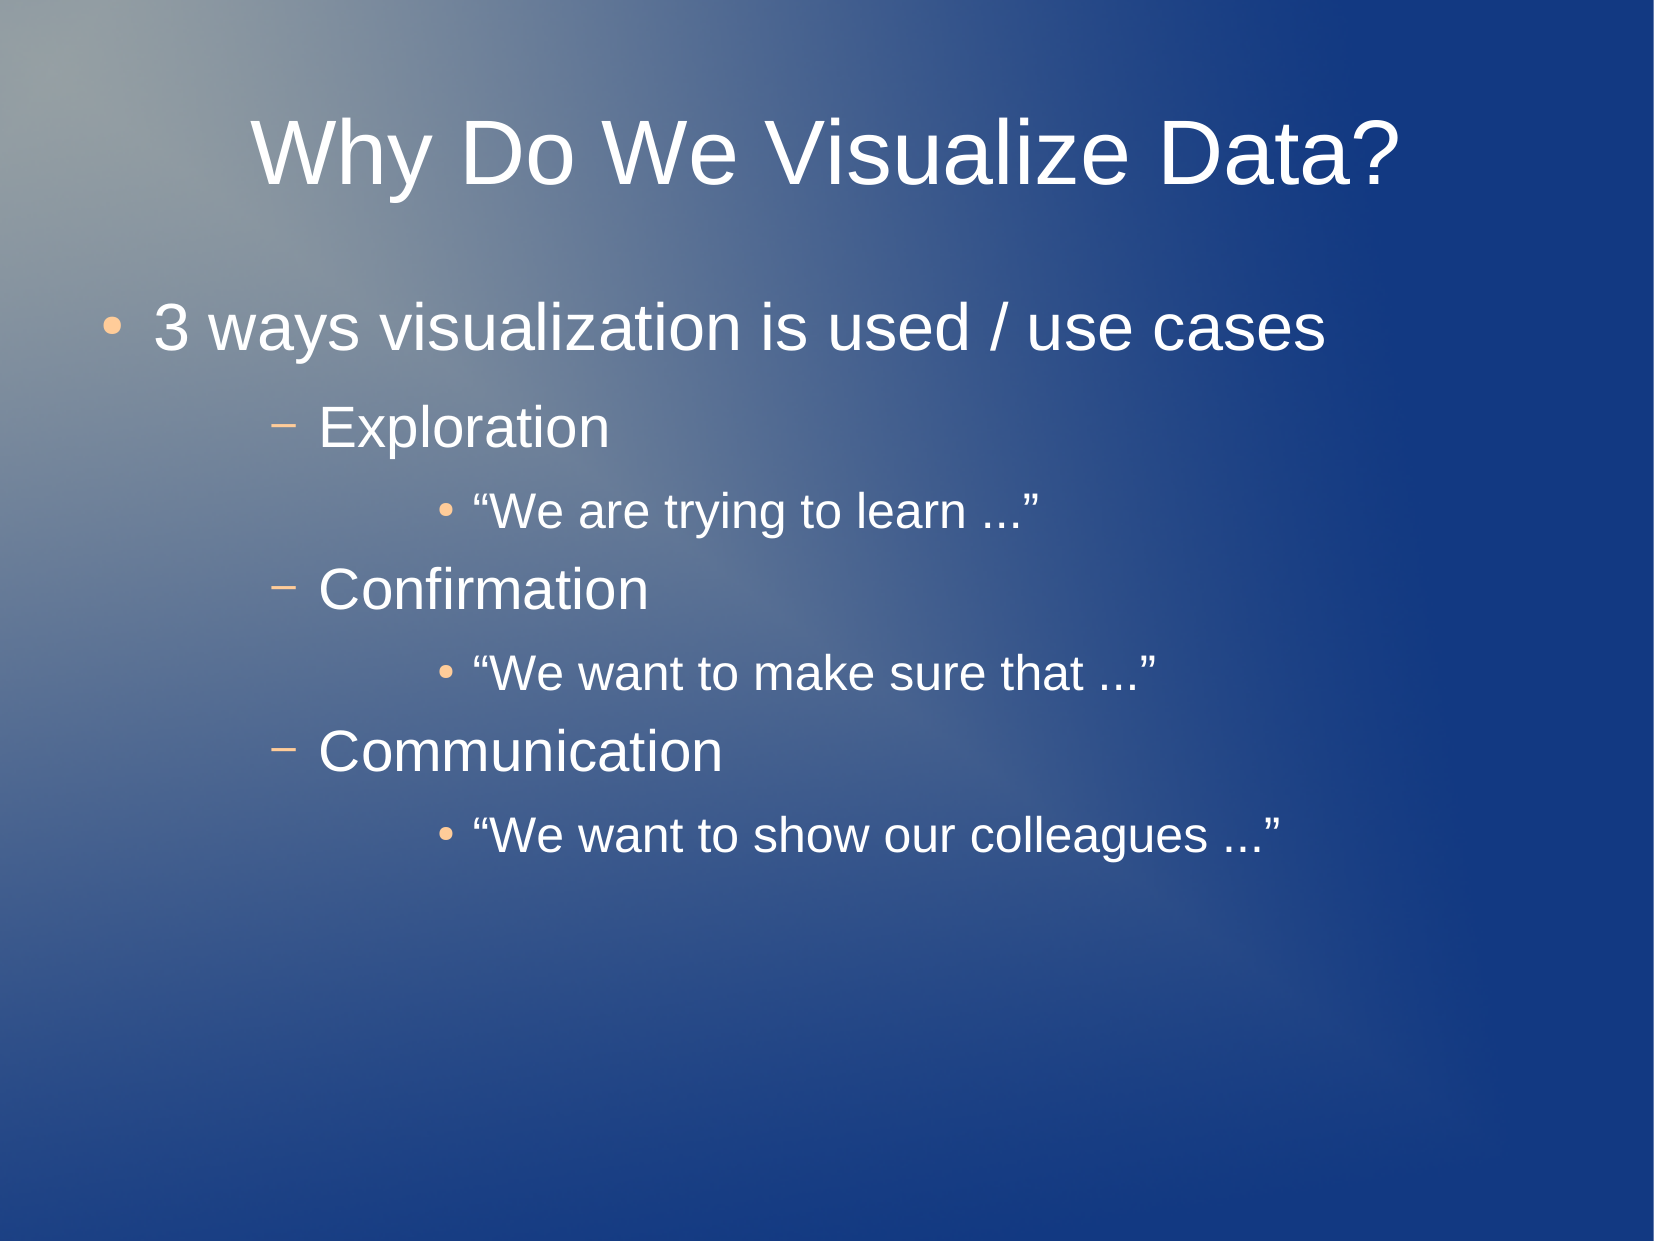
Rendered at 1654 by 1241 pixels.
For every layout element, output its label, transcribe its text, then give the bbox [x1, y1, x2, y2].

picture [0, 0, 1654, 1241]
title Why Do We Visualize Data? [82, 49, 1571, 257]
list 3 ways visualization is used / use cases Exploration “We are trying to learn ...” Confirmation “We want to make sure that ...” Communication “We want to show our colleagues ...” [82, 290, 1571, 1094]
